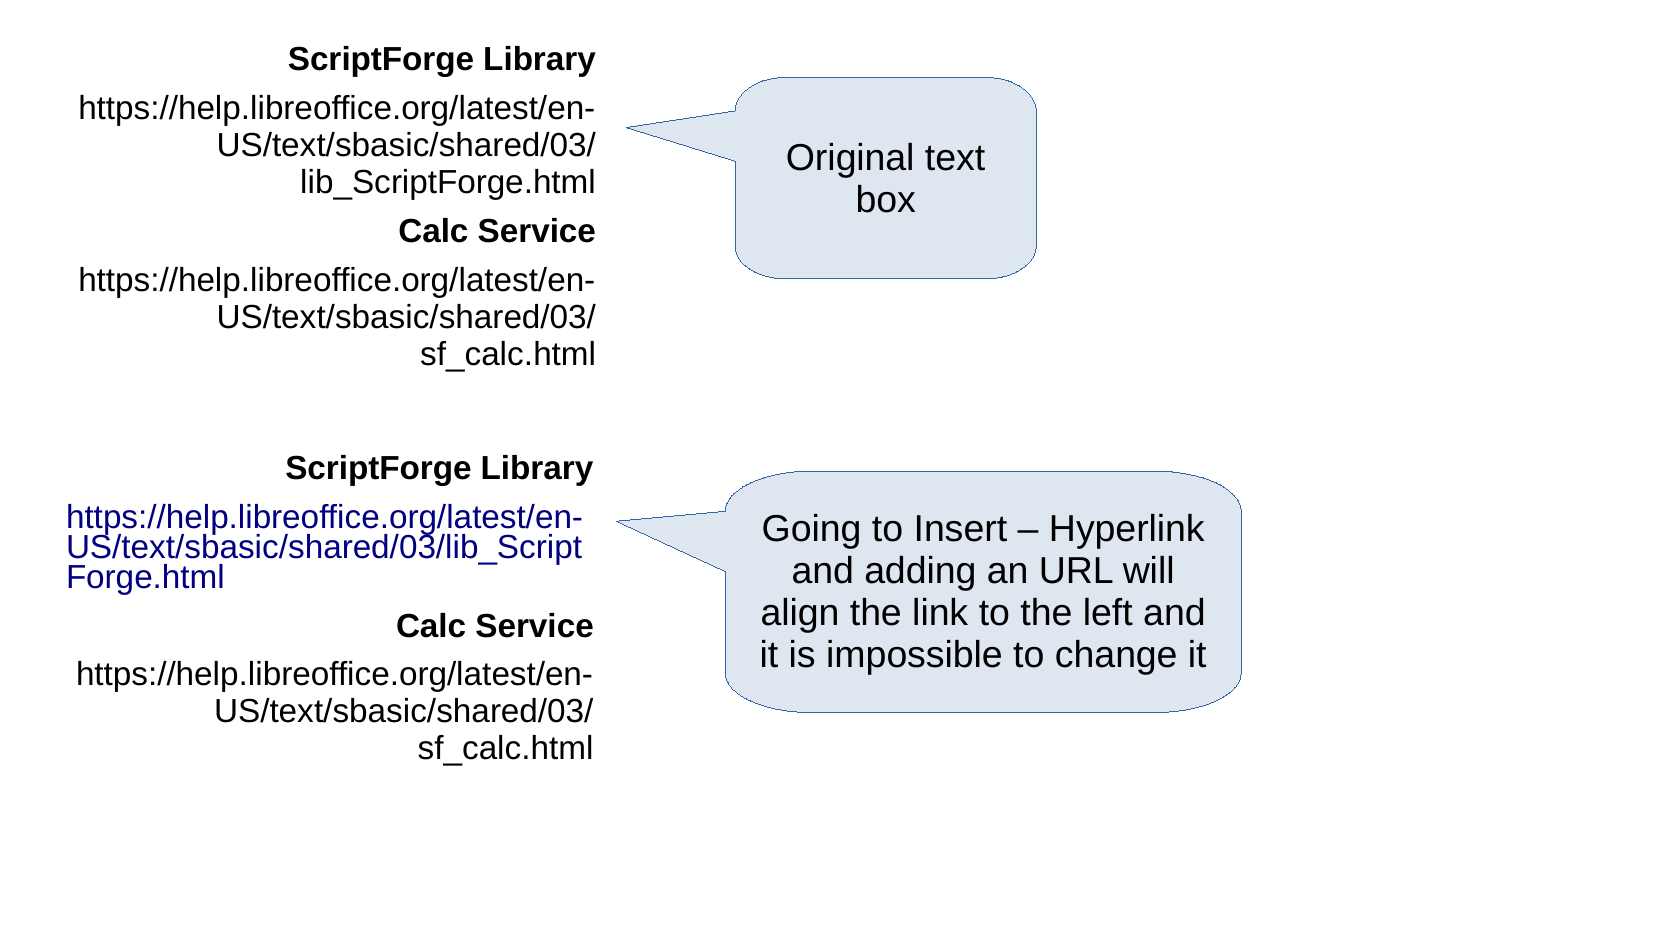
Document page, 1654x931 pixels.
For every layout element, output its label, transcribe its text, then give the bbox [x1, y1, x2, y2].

text_box Original text box [626, 77, 1037, 279]
text_box Going to Insert – Hyperlink and adding an URL will align the link to the left and it is impossible to change it [616, 471, 1242, 713]
text_box ScriptForge Library https://help.libreoffice.org/latest/en-US/text/sbasic/shared/03/lib_ScriptForge.html Calc Service https://help.libreoffice.org/latest/en-US/text/sbasic/shared/03/sf_calc.html [53, 33, 612, 380]
text_box ScriptForge Library https://help.libreoffice.org/latest/en-US/text/sbasic/shared/03/lib_ScriptForge.html Calc Service https://help.libreoffice.org/latest/en-US/text/sbasic/shared/03/sf_calc.html [51, 441, 609, 715]
